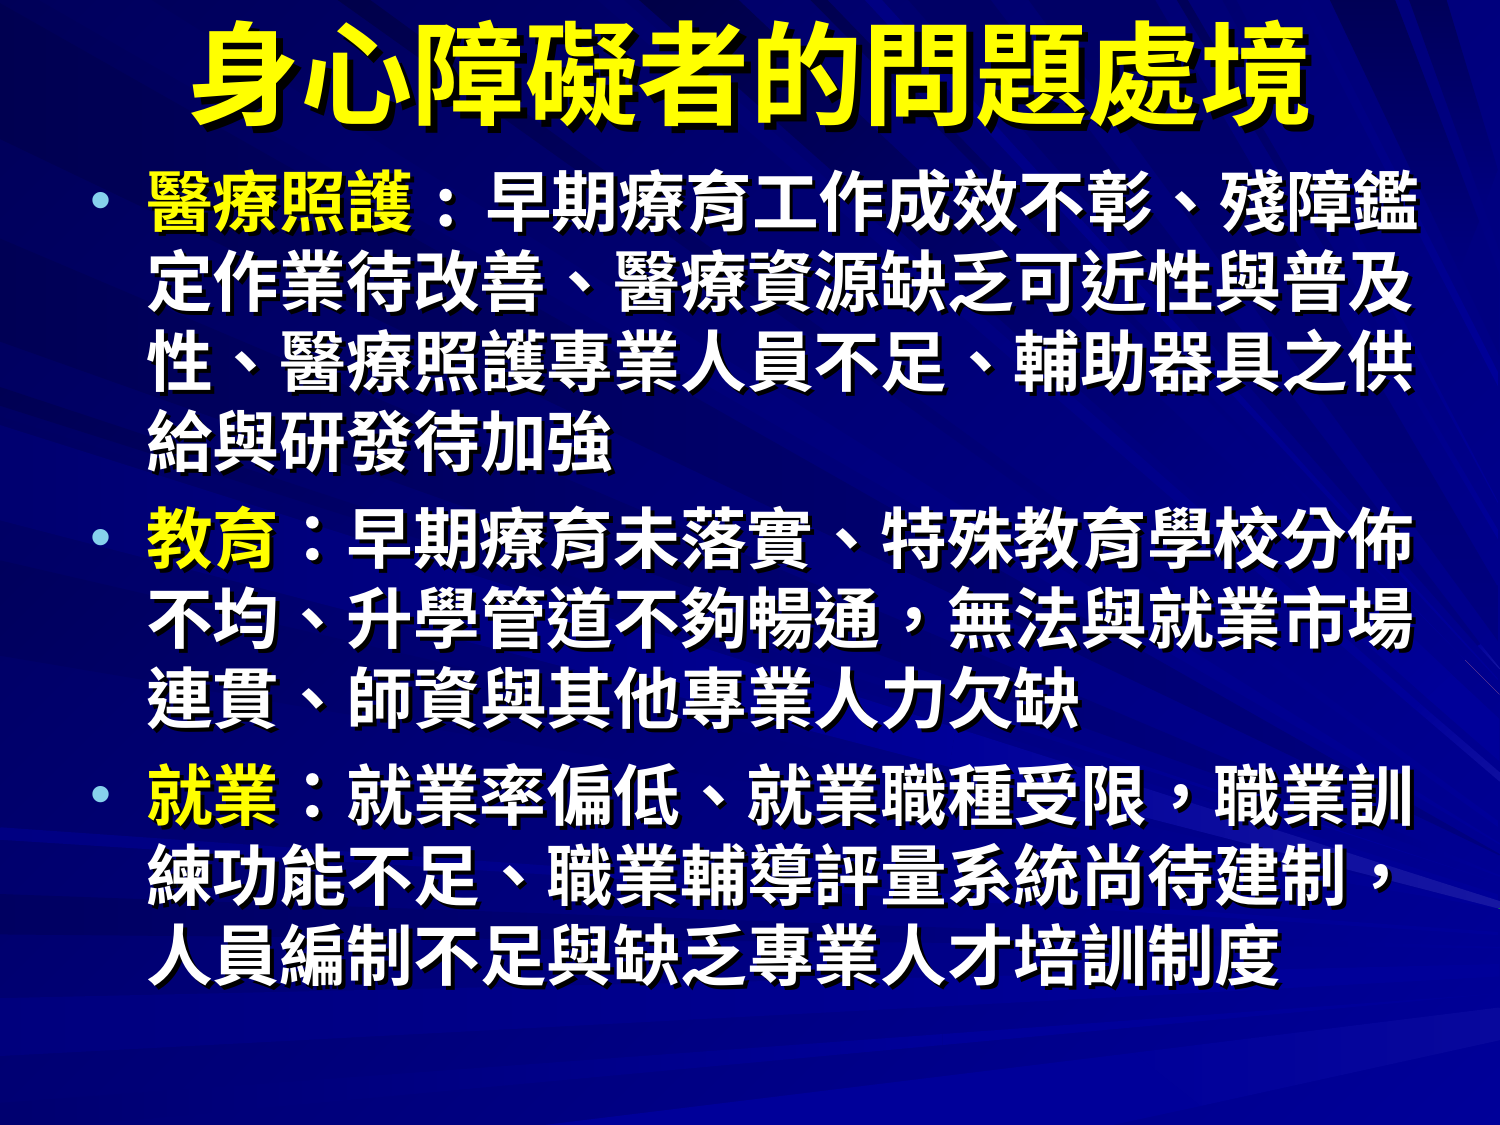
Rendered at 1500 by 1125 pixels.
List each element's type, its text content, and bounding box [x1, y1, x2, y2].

title 身心障礙者的問題處境 [75, 45, 1426, 152]
list 醫療照護:早期療育工作成效不彰、殘障鑑定作業待改善、醫療資源缺乏可近性與普及性、醫療照護專業人員不足、輔助器具之供給與研發待加強 教育：早期療育未落實、特殊教育學校分佈不均、升學管道不夠暢通，無法與就業市場連貫、師資與其他專業人力欠缺 就業：就業率偏低、就業職種受限，職業訓練功能不足、職業輔導評量系統尚待建制，人員編制不足與缺乏專業人才培訓制度 [74, 152, 1477, 1006]
